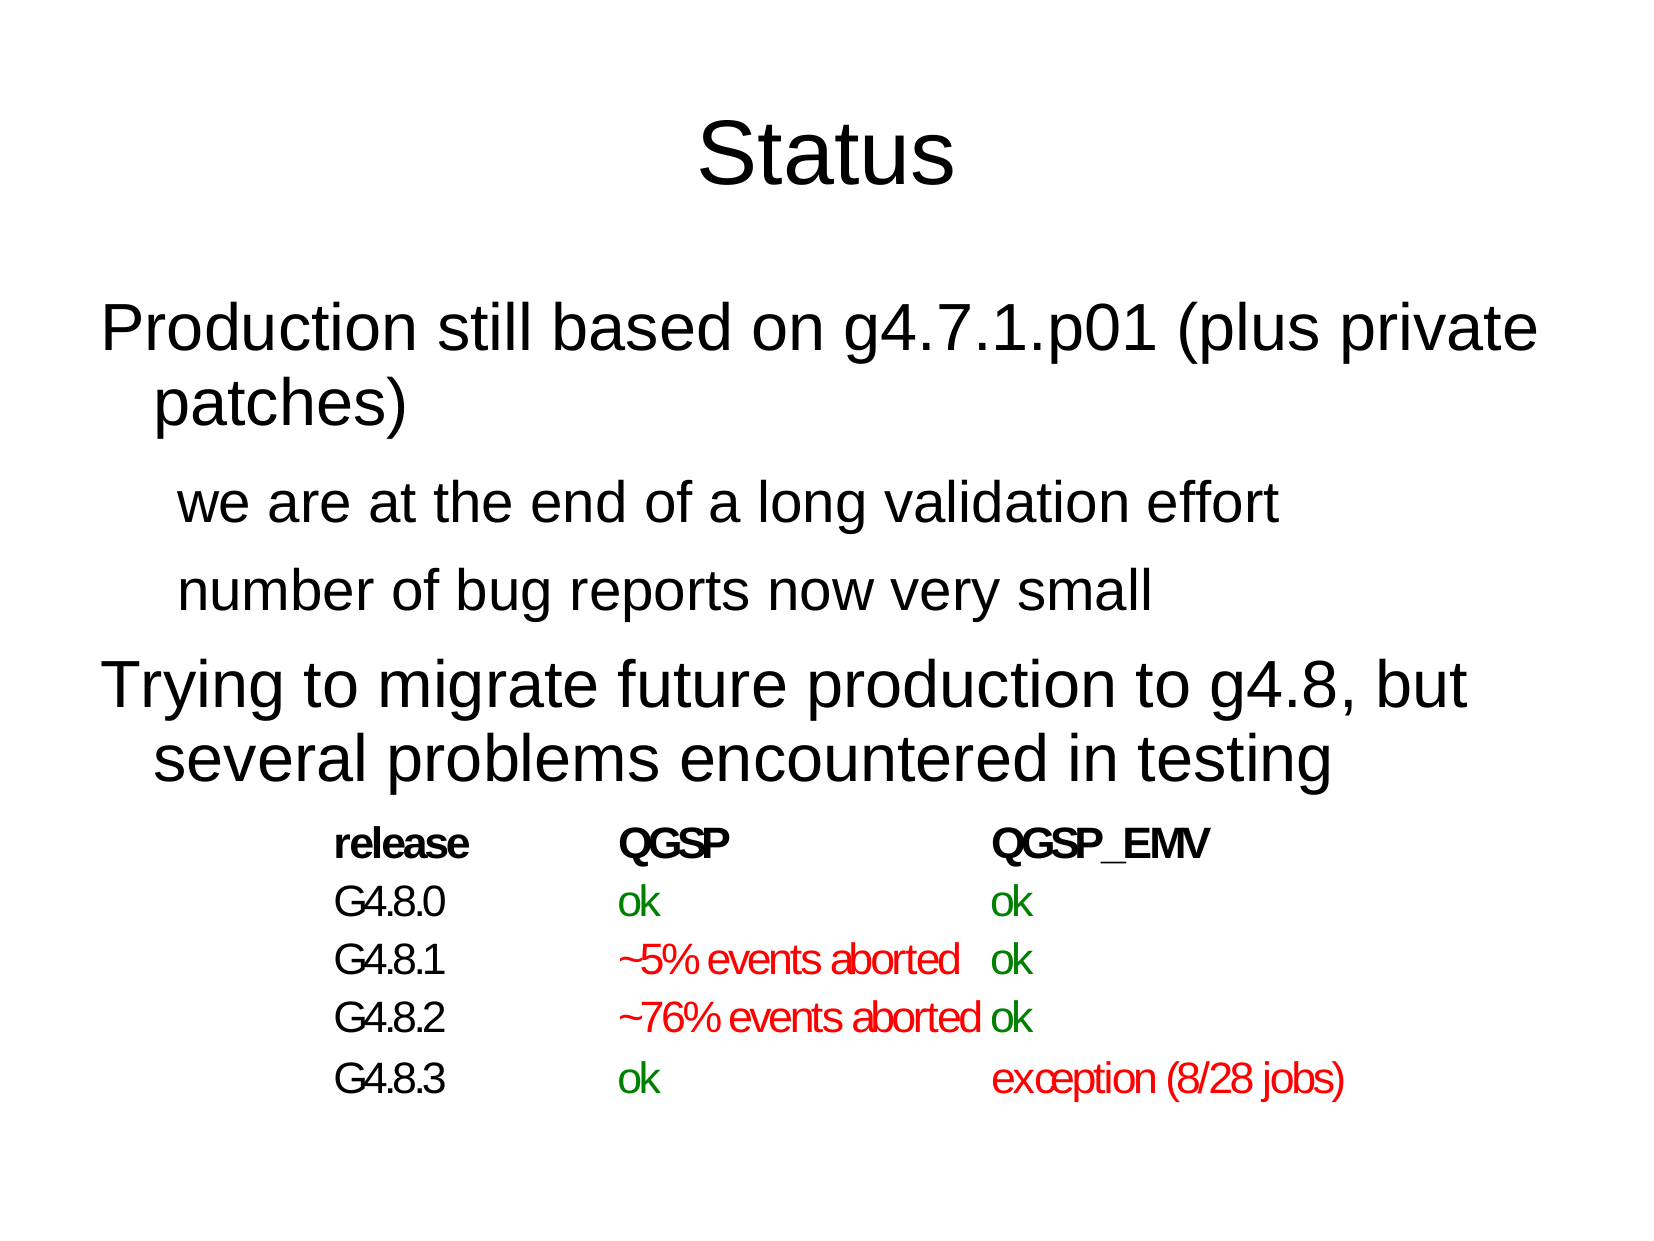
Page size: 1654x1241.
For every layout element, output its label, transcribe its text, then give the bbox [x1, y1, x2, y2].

title Status [82, 49, 1571, 257]
chart [328, 817, 1368, 1175]
list Production still based on g4.7.1.p01 (plus private patches) we are at the end of a long validation effort number of bug reports now very small Trying to migrate future production to g4.8, but several problems encountered in testing [82, 290, 1571, 1109]
